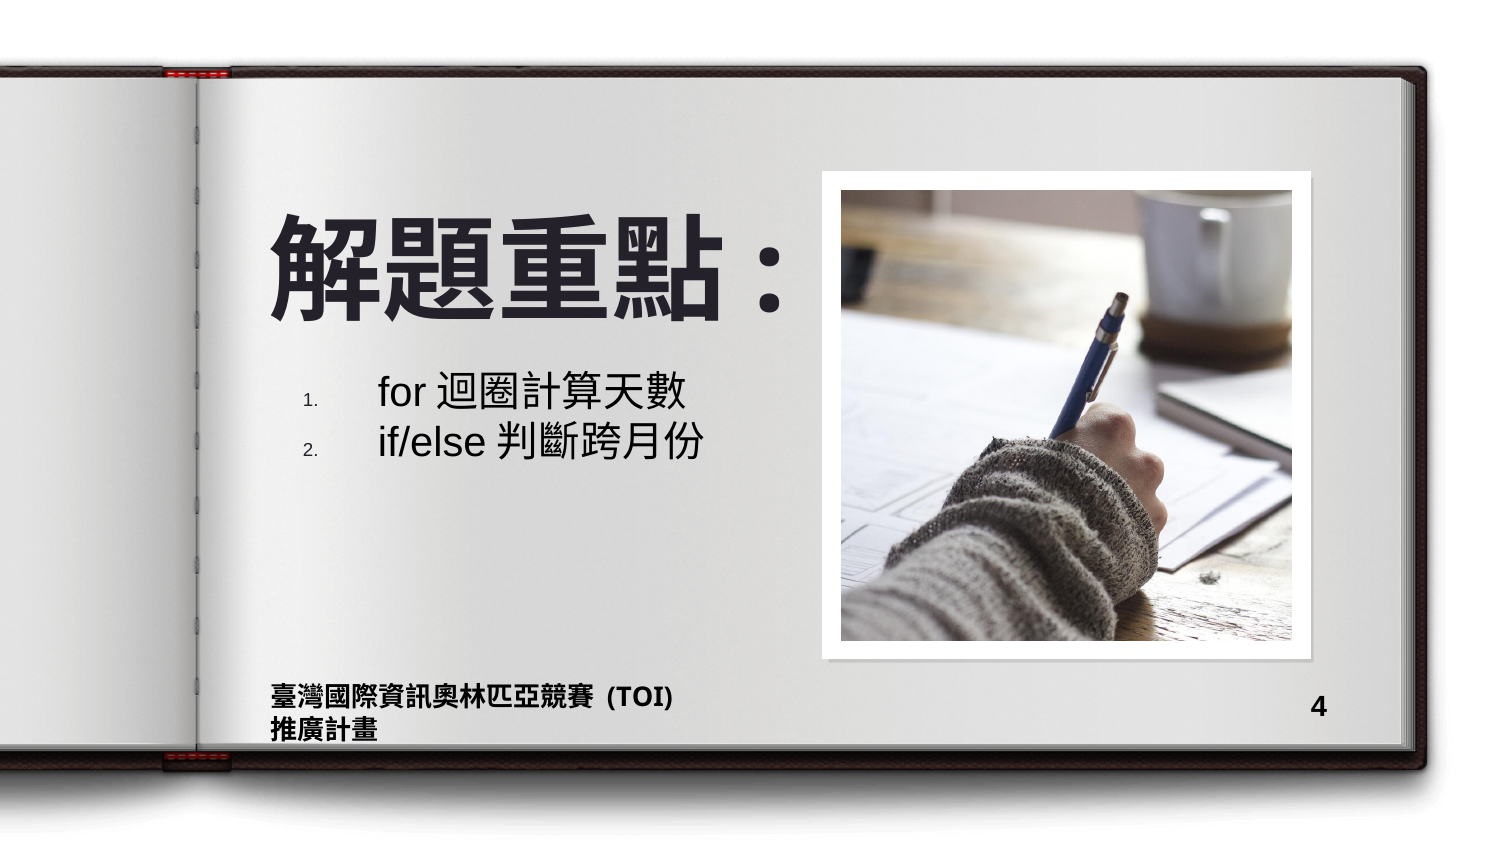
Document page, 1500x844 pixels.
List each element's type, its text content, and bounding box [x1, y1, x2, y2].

picture [841, 190, 1292, 641]
text_box for迴圈計算天數 if/else判斷跨月份 [287, 349, 842, 654]
text_box 解題重點: [253, 158, 784, 350]
text_box [1295, 672, 1386, 737]
text_box [829, 178, 1314, 663]
